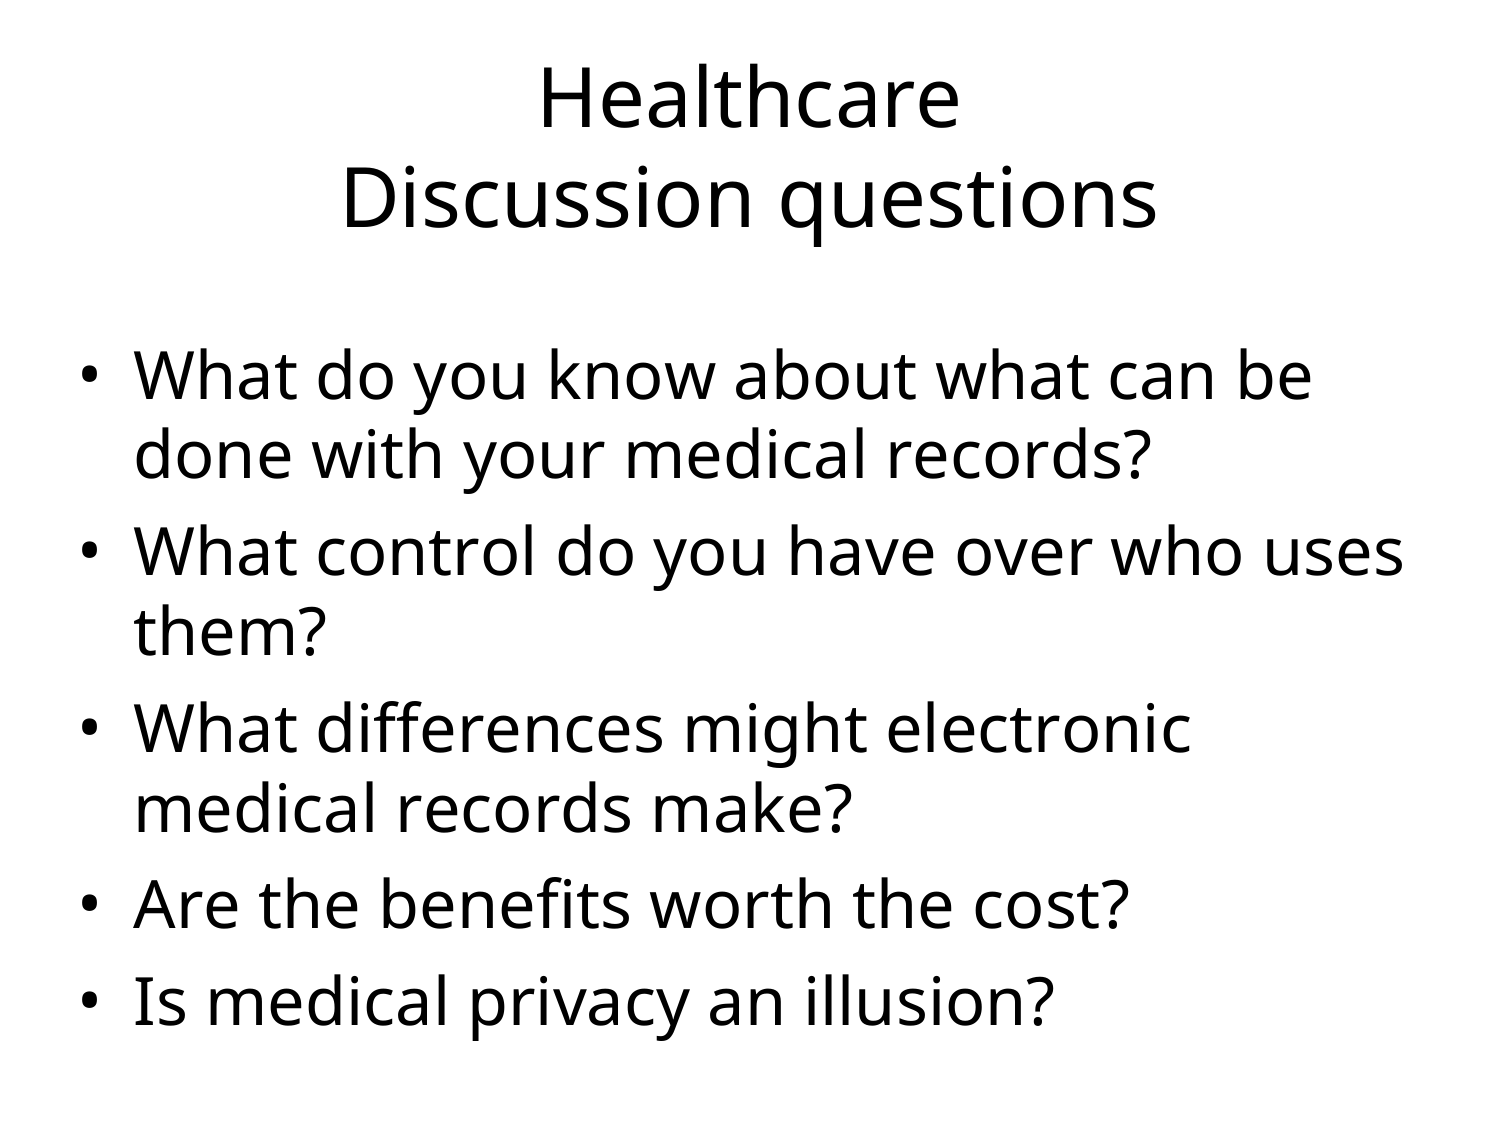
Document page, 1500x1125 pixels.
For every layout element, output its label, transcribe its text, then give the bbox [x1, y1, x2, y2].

title Healthcare Discussion questions [0, 36, 1500, 252]
list What do you know about what can be done with your medical records? What control do you have over who uses them? What differences might electronic medical records make? Are the benefits worth the cost? Is medical privacy an illusion? [62, 324, 1450, 1125]
